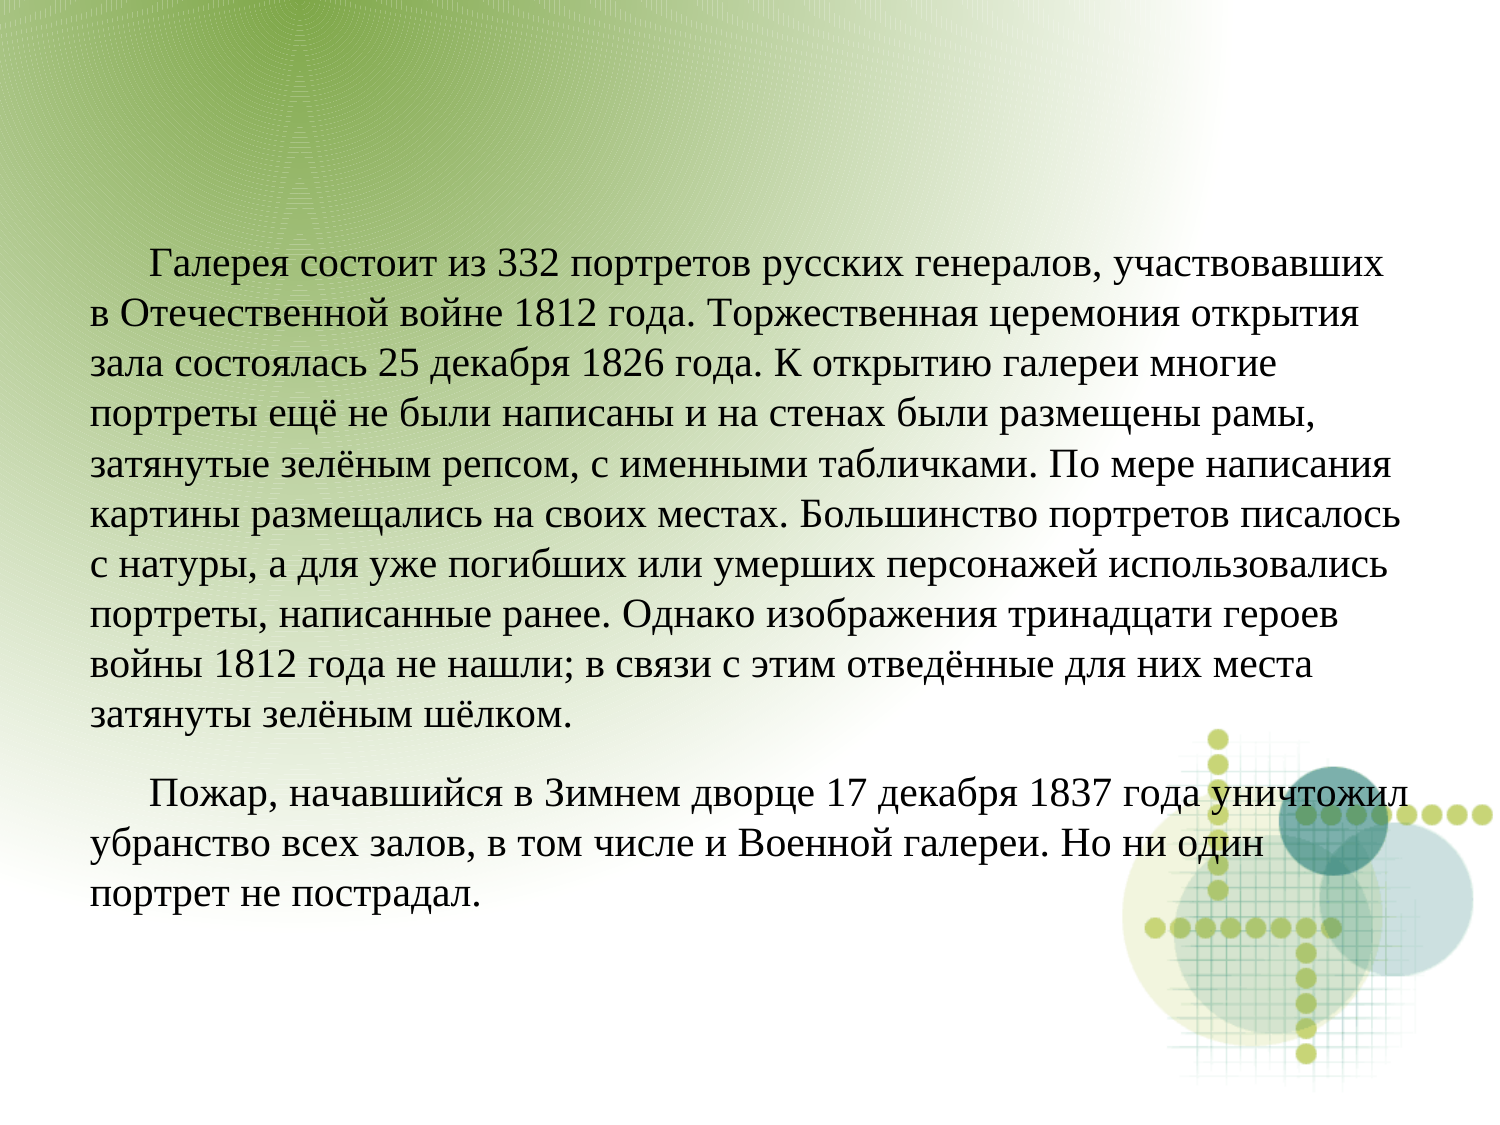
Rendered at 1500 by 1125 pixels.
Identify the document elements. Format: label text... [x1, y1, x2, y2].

picture [1110, 718, 1500, 1098]
list Галерея состоит из 332 портретов русских генералов, участвовавших в Отечественной войне 1812 года. Торжественная церемония открытия зала состоялась 25 декабря 1826 года. К открытию галереи многие портреты ещё не были написаны и на стенах были размещены рамы, затянутые зелёным репсом, с именными табличками. По мере написания картины размещались на своих местах. Большинство портретов писалось с натуры, а для уже погибших или умерших персонажей использовались портреты, написанные ранее. Однако изображения тринадцати героев войны 1812 года не нашли; в связи с этим отведённые для них места затянуты зелёным шёлком. Пожар, начавшийся в Зимнем дворце 17 декабря 1837 года уничтожил убранство всех залов, в том числе и Военной галереи. Но ни один портрет не пострадал. [75, 227, 1425, 898]
